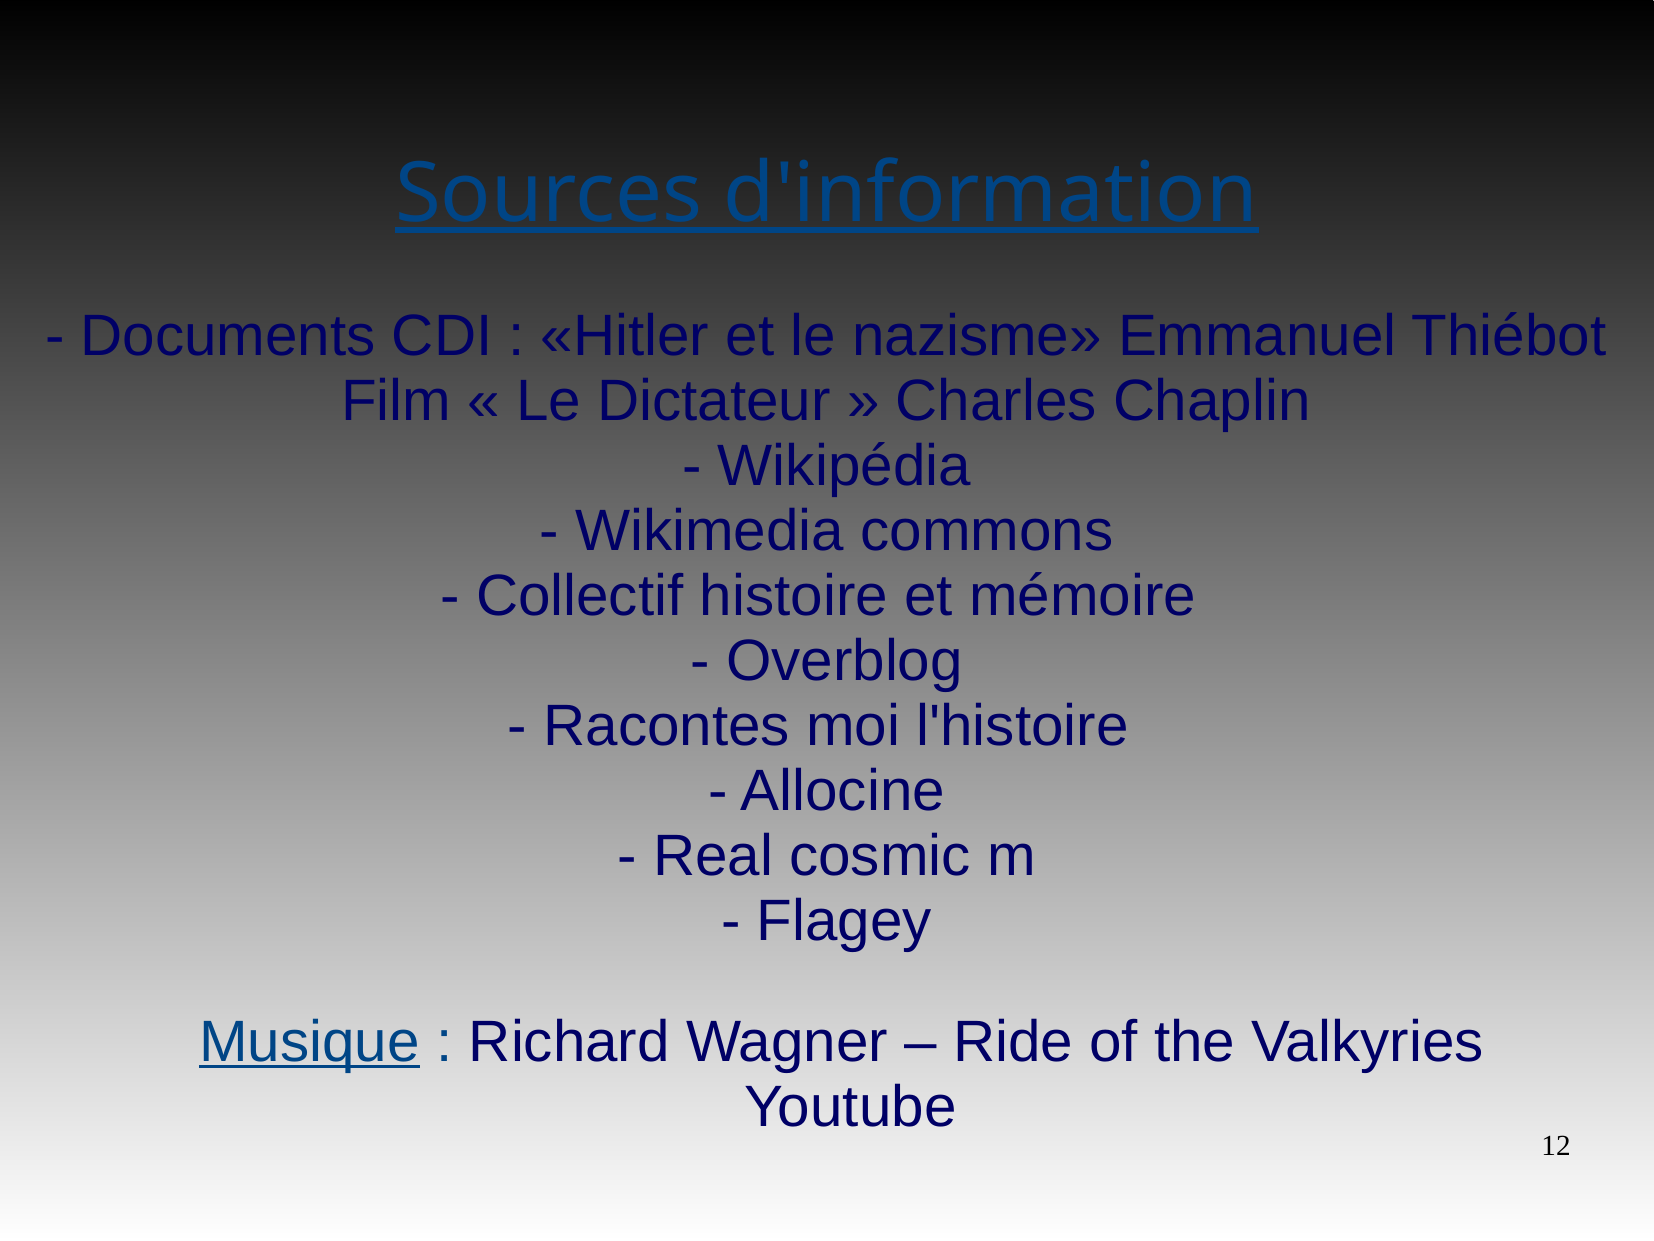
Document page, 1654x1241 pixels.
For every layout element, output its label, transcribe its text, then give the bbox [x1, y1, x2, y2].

text_box - Documents CDI : «Hitler et le nazisme» Emmanuel Thiébot Film « Le Dictateur » Charles Chaplin - Wikipédia - Wikimedia commons - Collectif histoire et mémoire - Overblog - Racontes moi l'histoire - Allocine - Real cosmic m - Flagey [0, 295, 1654, 958]
text_box Musique : Richard Wagner – Ride of the Valkyries Youtube [177, 1001, 1524, 1146]
text_box Sources d'information [0, 124, 1654, 237]
